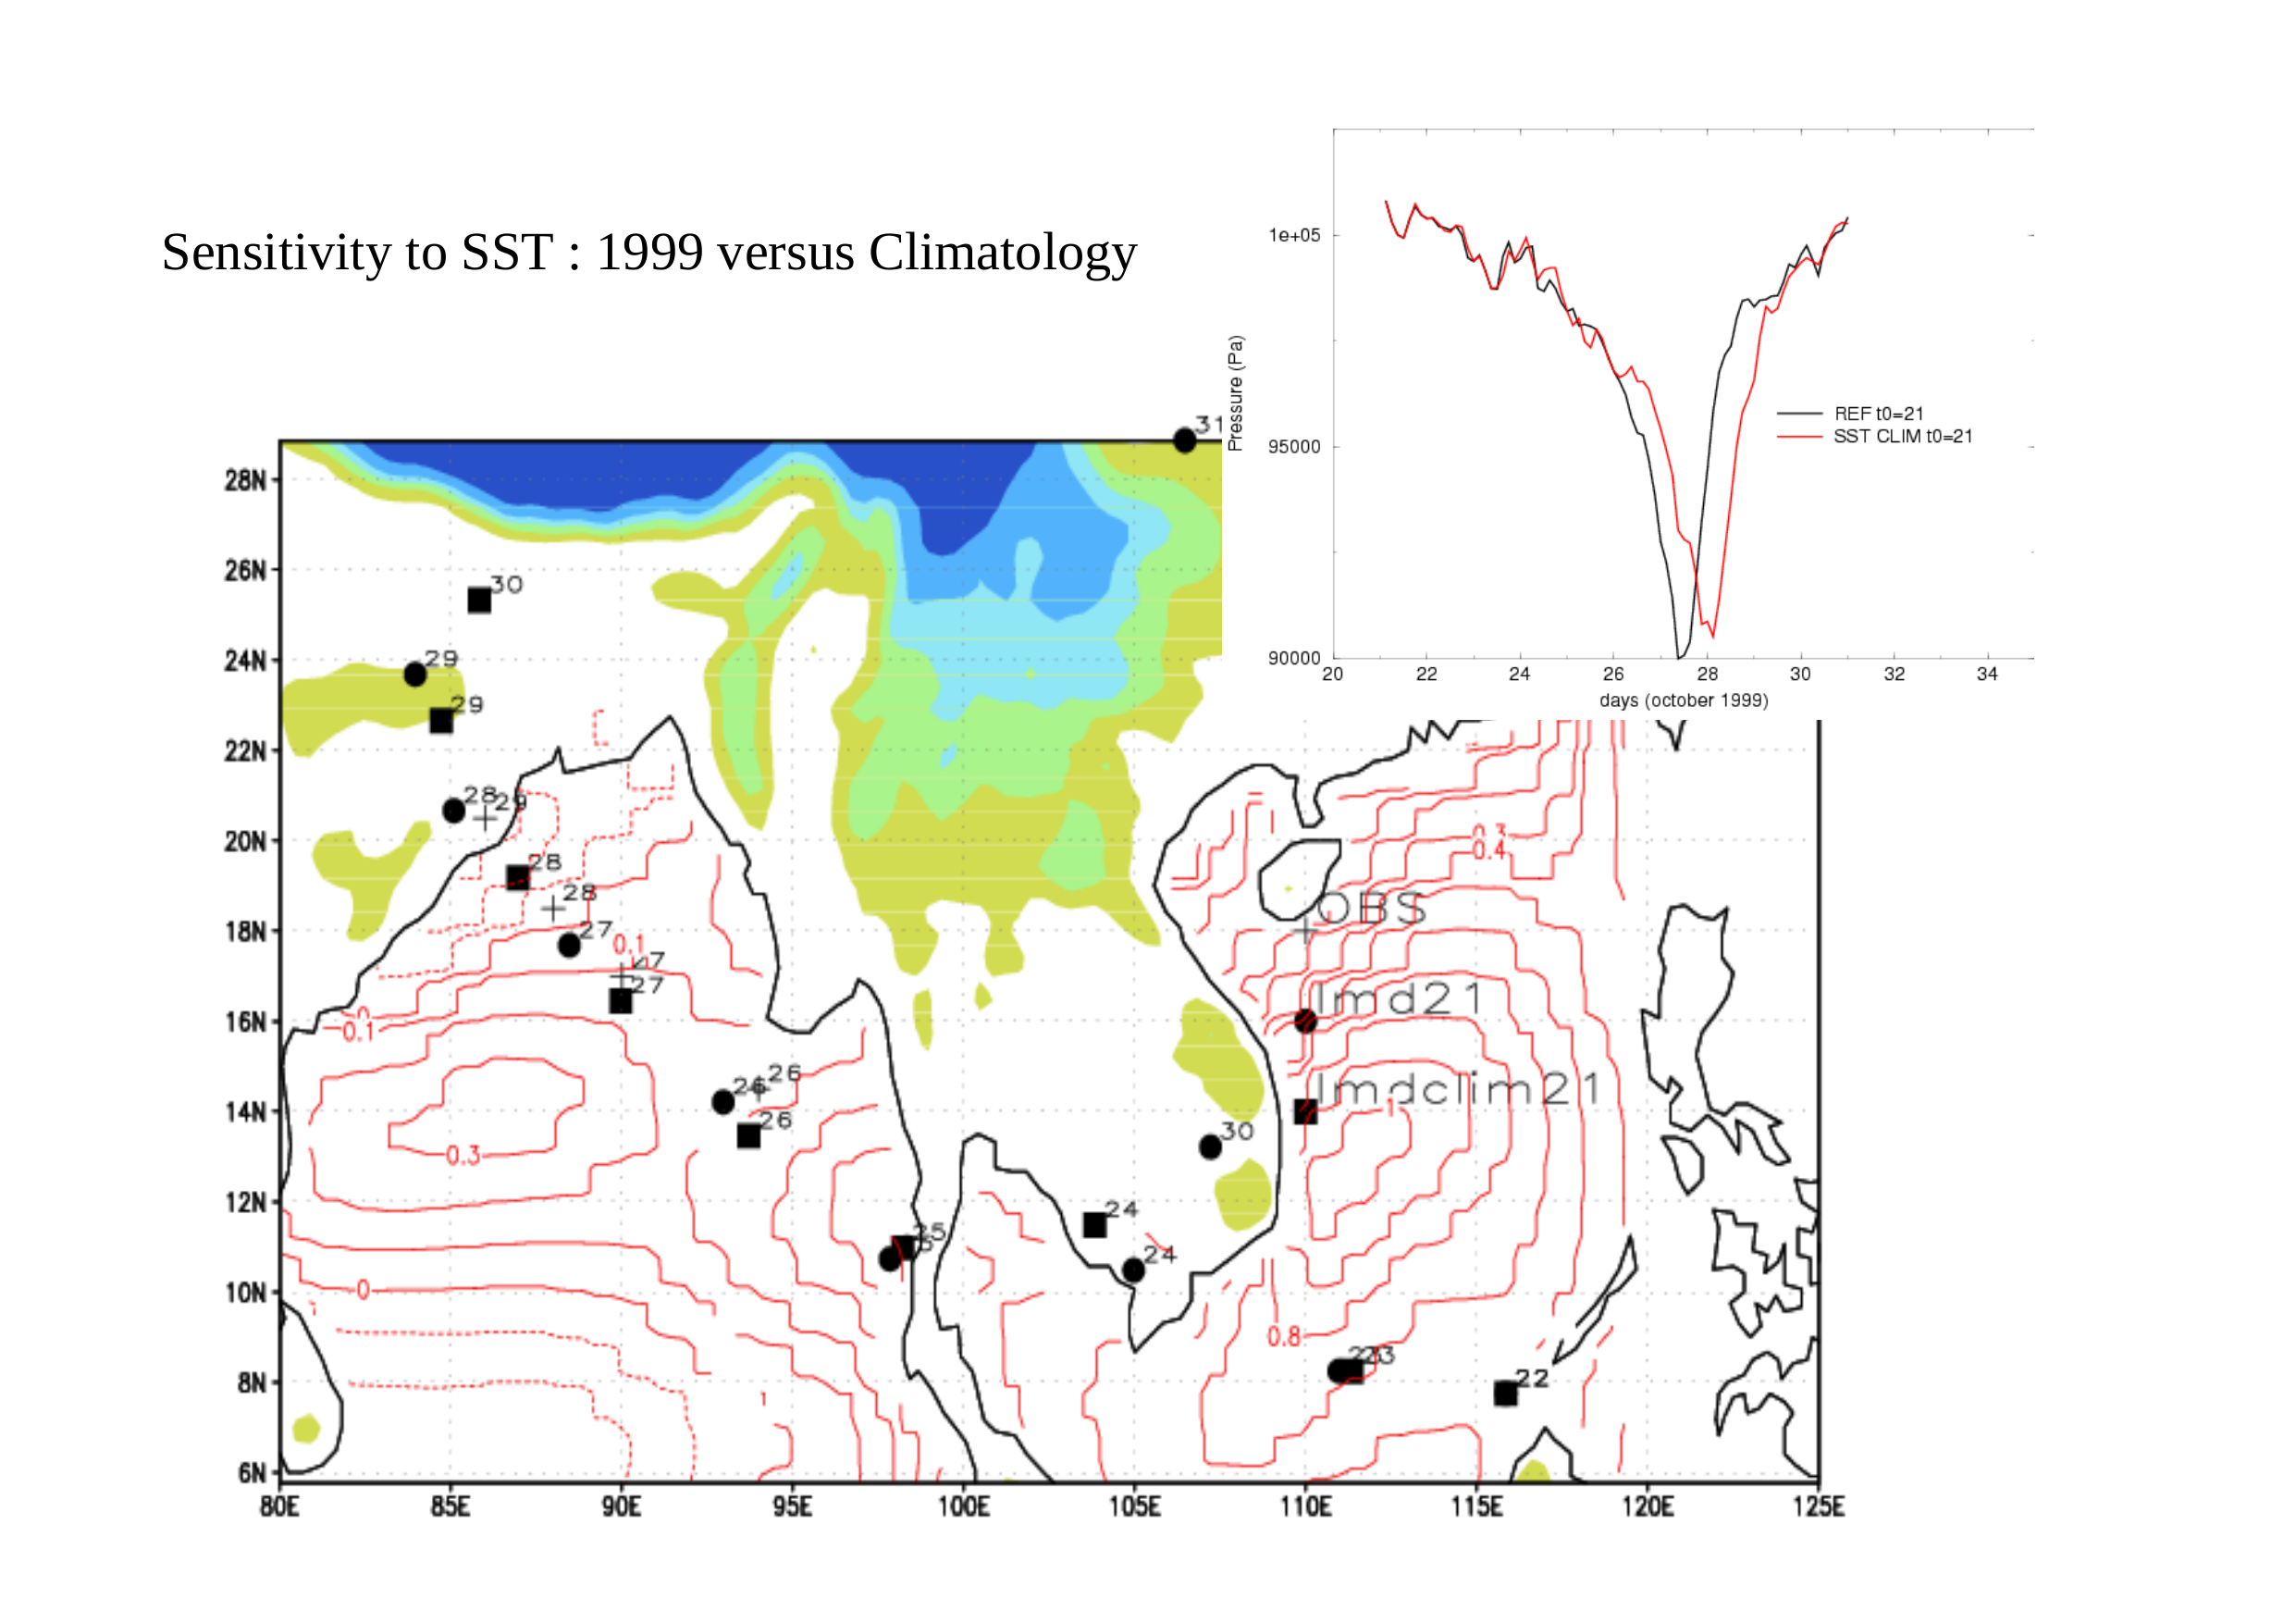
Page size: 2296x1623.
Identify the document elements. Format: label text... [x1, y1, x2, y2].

picture [180, 129, 2034, 1548]
text_box Sensitivity to SST : 1999 versus Climatology [161, 217, 1142, 283]
